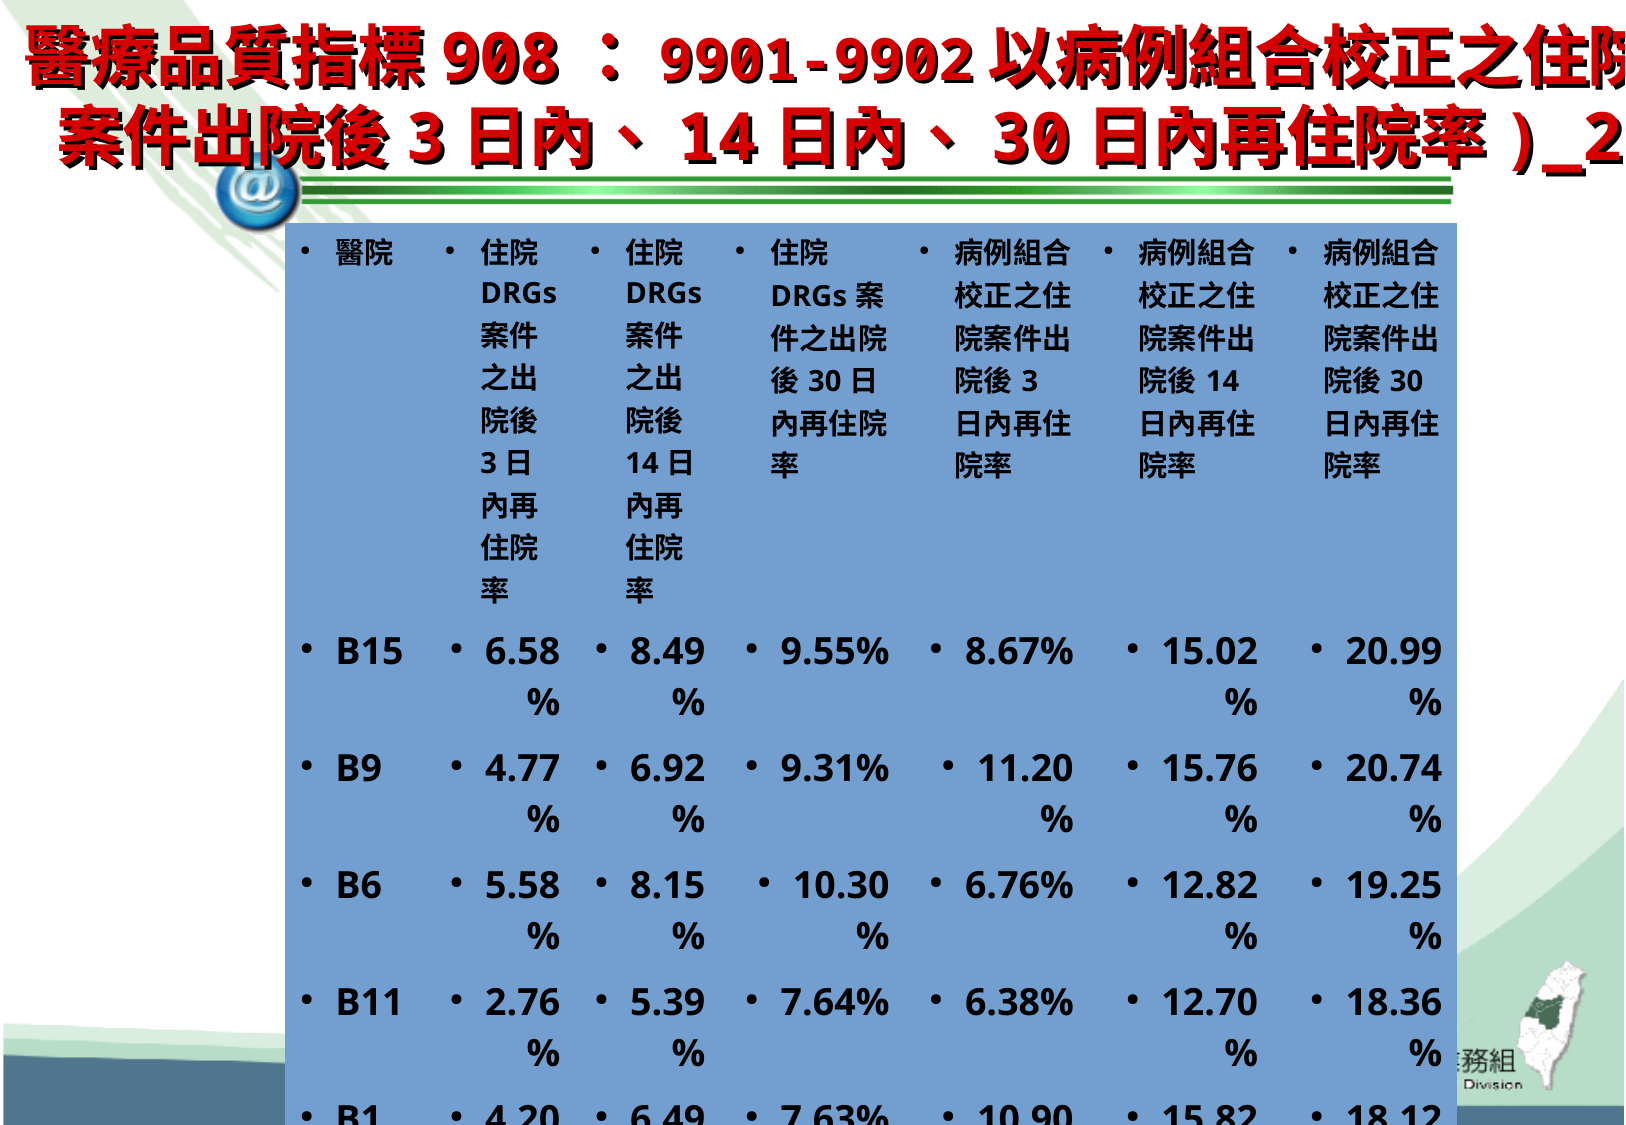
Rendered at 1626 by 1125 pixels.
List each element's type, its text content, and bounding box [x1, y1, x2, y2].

table_cell 15.76% [1089, 734, 1273, 851]
table_header 醫院 [285, 223, 430, 617]
table_cell 8.67% [904, 617, 1089, 734]
table_cell 9.31% [720, 734, 904, 851]
table_cell 18.36% [1273, 968, 1457, 1085]
table_header 住院DRGs案件之出院後3日內再住院率 [430, 223, 575, 617]
table_cell 12.82% [1089, 851, 1273, 968]
table_cell 6.49% [575, 1085, 720, 1125]
table_cell 4.20% [430, 1085, 575, 1125]
table_header 病例組合校正之住院案件出院後3日內再住院率 [904, 223, 1089, 617]
table_cell 9.55% [720, 617, 904, 734]
table_cell B1 [285, 1085, 430, 1125]
table_cell 2.76% [430, 968, 575, 1085]
table_cell 15.82% [1089, 1085, 1273, 1125]
table_cell 20.99% [1273, 617, 1457, 734]
table_cell 19.25% [1273, 851, 1457, 968]
table_cell 10.30% [720, 851, 904, 968]
table_cell 12.70% [1089, 968, 1273, 1085]
table_cell 10.90% [904, 1085, 1089, 1125]
table_cell 6.92% [575, 734, 720, 851]
table_cell 20.74% [1273, 734, 1457, 851]
table_header 住院DRGs案件之出院後14日內再住院率 [575, 223, 720, 617]
table_cell 6.76% [904, 851, 1089, 968]
table_cell 4.77% [430, 734, 575, 851]
table_cell B15 [285, 617, 430, 734]
table_cell B1 [344, 1110, 352, 1116]
table_cell B11 [285, 968, 430, 1085]
table_cell 6.58% [430, 617, 575, 734]
table_cell 5.39% [575, 968, 720, 1085]
table_cell B1 [344, 1120, 352, 1125]
table_cell 7.63% [720, 1085, 904, 1125]
table_cell B9 [285, 734, 430, 851]
table_cell 6.38% [904, 968, 1089, 1085]
table_cell 8.49% [575, 617, 720, 734]
table_cell B6 [285, 851, 430, 968]
table_cell 11.20% [904, 734, 1089, 851]
table_cell 18.12% [1273, 1085, 1457, 1125]
table_cell 15.02% [1089, 617, 1273, 734]
table_header 病例組合校正之住院案件出院後30日內再住院率 [1273, 223, 1457, 617]
table_cell 7.64% [720, 968, 904, 1085]
table_cell 4.20% [545, 1109, 552, 1125]
table_cell 5.58% [430, 851, 575, 968]
title 醫療品質指標908：9901-9902以病例組合校正之住院案件出院後3日內、14日內、30日內再住院率)_2 [0, 0, 1625, 188]
table_header 病例組合校正之住院案件出院後14日內再住院率 [1089, 223, 1273, 617]
table_header 住院DRGs案件之出院後30日內再住院率 [720, 223, 904, 617]
table_cell 8.15% [575, 851, 720, 968]
